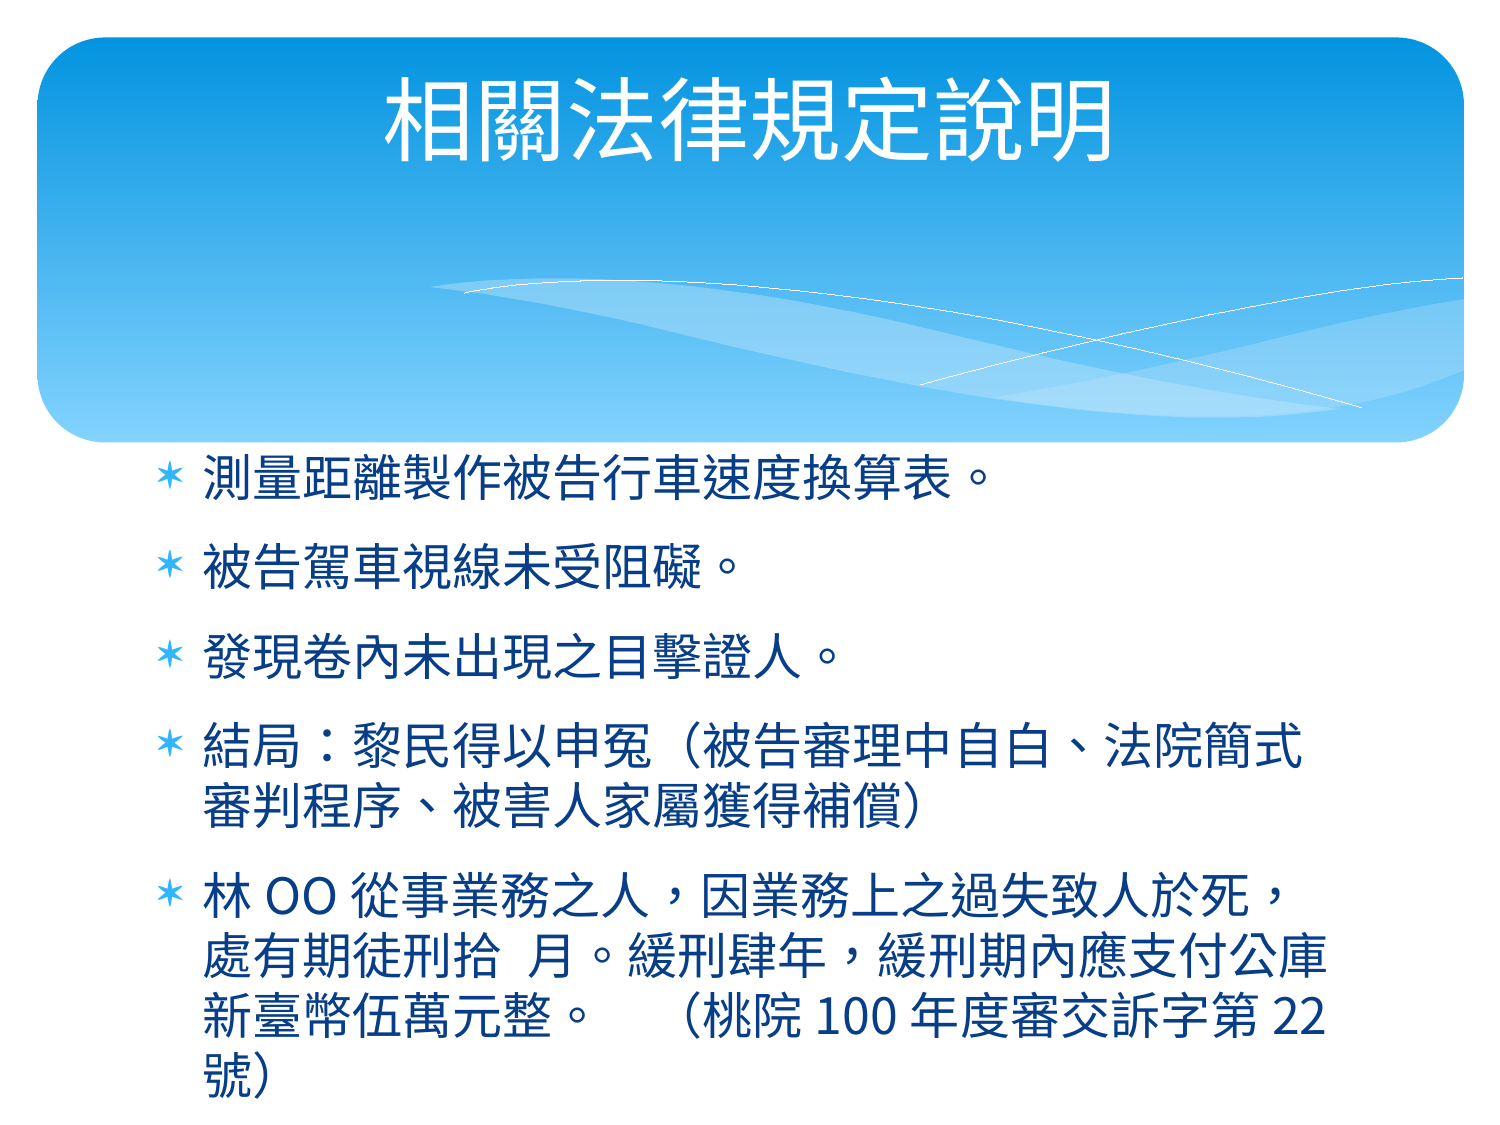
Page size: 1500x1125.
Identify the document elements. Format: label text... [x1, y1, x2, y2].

title 相關法律規定說明 [75, 55, 1425, 261]
list 測量距離製作被告行車速度換算表。 被告駕車視線未受阻礙。 發現卷內未出現之目擊證人。 結局：黎民得以申冤（被告審理中自白、法院簡式審判程序、被害人家屬獲得補償） 林OO從事業務之人，因業務上之過失致人於死，處有期徒刑拾 月。緩刑肆年，緩刑期內應支付公庫新臺幣伍萬元整。 （桃院100年度審交訴字第22號） [143, 438, 1359, 1005]
